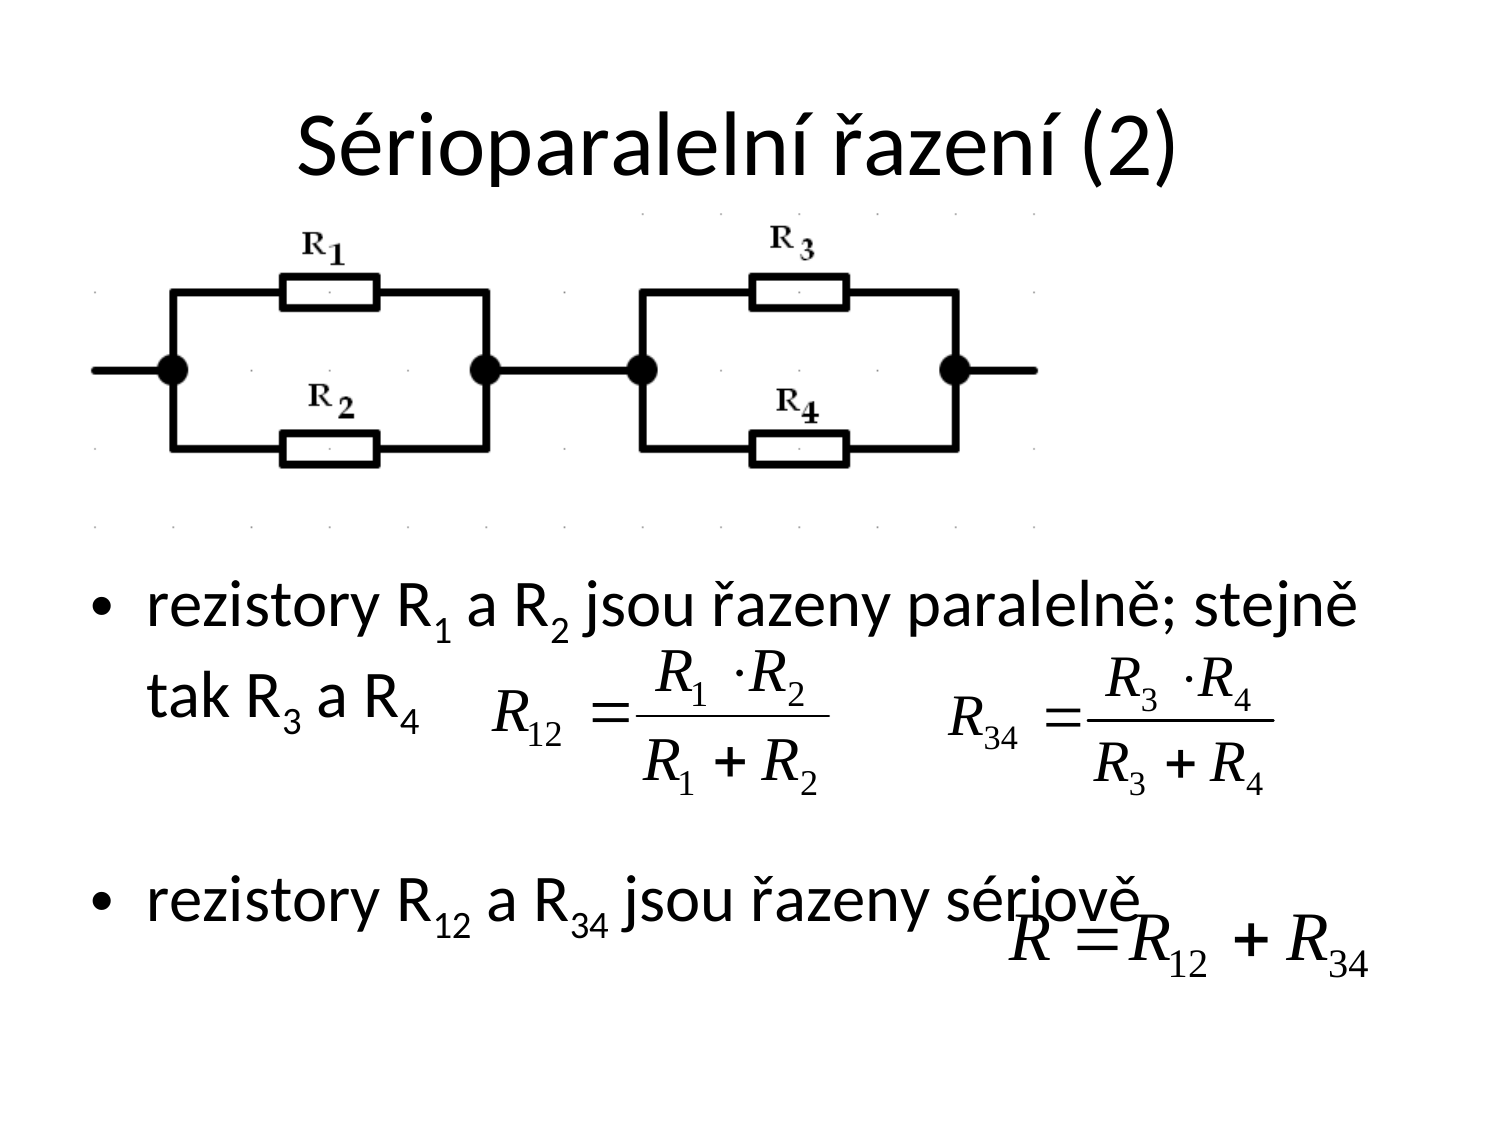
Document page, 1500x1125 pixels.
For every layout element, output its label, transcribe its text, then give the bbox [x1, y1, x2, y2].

list rezistory R1 a R2 jsou řazeny paralelně; stejně tak R3 a R4 rezistory R12 a R34 jsou řazeny sériově [75, 262, 1426, 1006]
chart [937, 637, 1286, 809]
picture [46, 187, 1057, 533]
title Sérioparalelní řazení (2) [75, 45, 1426, 233]
chart [996, 890, 1383, 995]
chart [480, 632, 844, 810]
